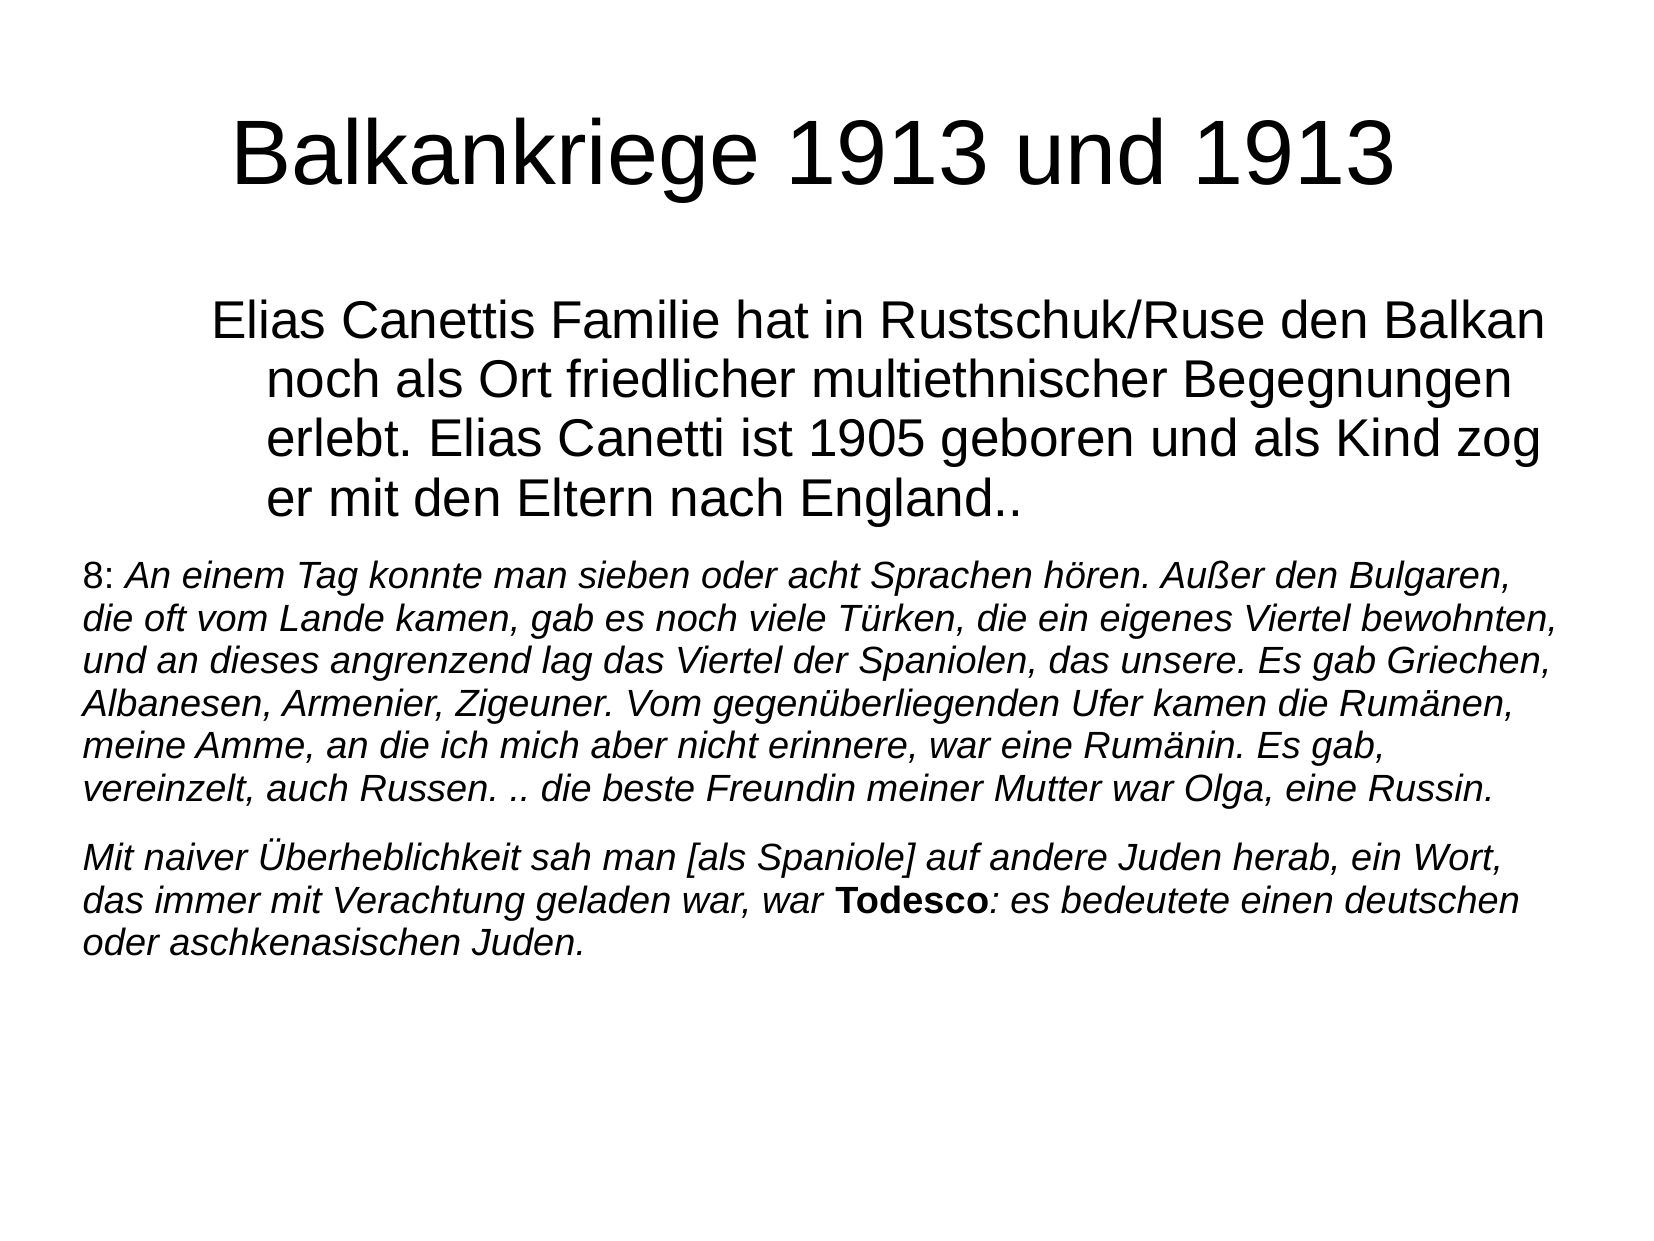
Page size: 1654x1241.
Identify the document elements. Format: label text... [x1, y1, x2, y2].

list Elias Canettis Familie hat in Rustschuk/Ruse den Balkan noch als Ort friedlicher multiethnischer Begegnungen erlebt. Elias Canetti ist 1905 geboren und als Kind zog er mit den Eltern nach England.. 8: An einem Tag konnte man sieben oder acht Sprachen hören. Außer den Bulgaren, die oft vom Lande kamen, gab es noch viele Türken, die ein eigenes Viertel bewohnten, und an dieses angrenzend lag das Viertel der Spaniolen, das unsere. Es gab Griechen, Albanesen, Armenier, Zigeuner. Vom gegenüberliegenden Ufer kamen die Rumänen, meine Amme, an die ich mich aber nicht erinnere, war eine Rumänin. Es gab, vereinzelt, auch Russen. .. die beste Freundin meiner Mutter war Olga, eine Russin. Mit naiver Überheblichkeit sah man [als Spaniole] auf andere Juden herab, ein Wort, das immer mit Verachtung geladen war, war Todesco: es bedeutete einen deutschen oder aschkenasischen Juden. [82, 290, 1571, 1010]
title Balkankriege 1913 und 1913 [82, 49, 1571, 257]
